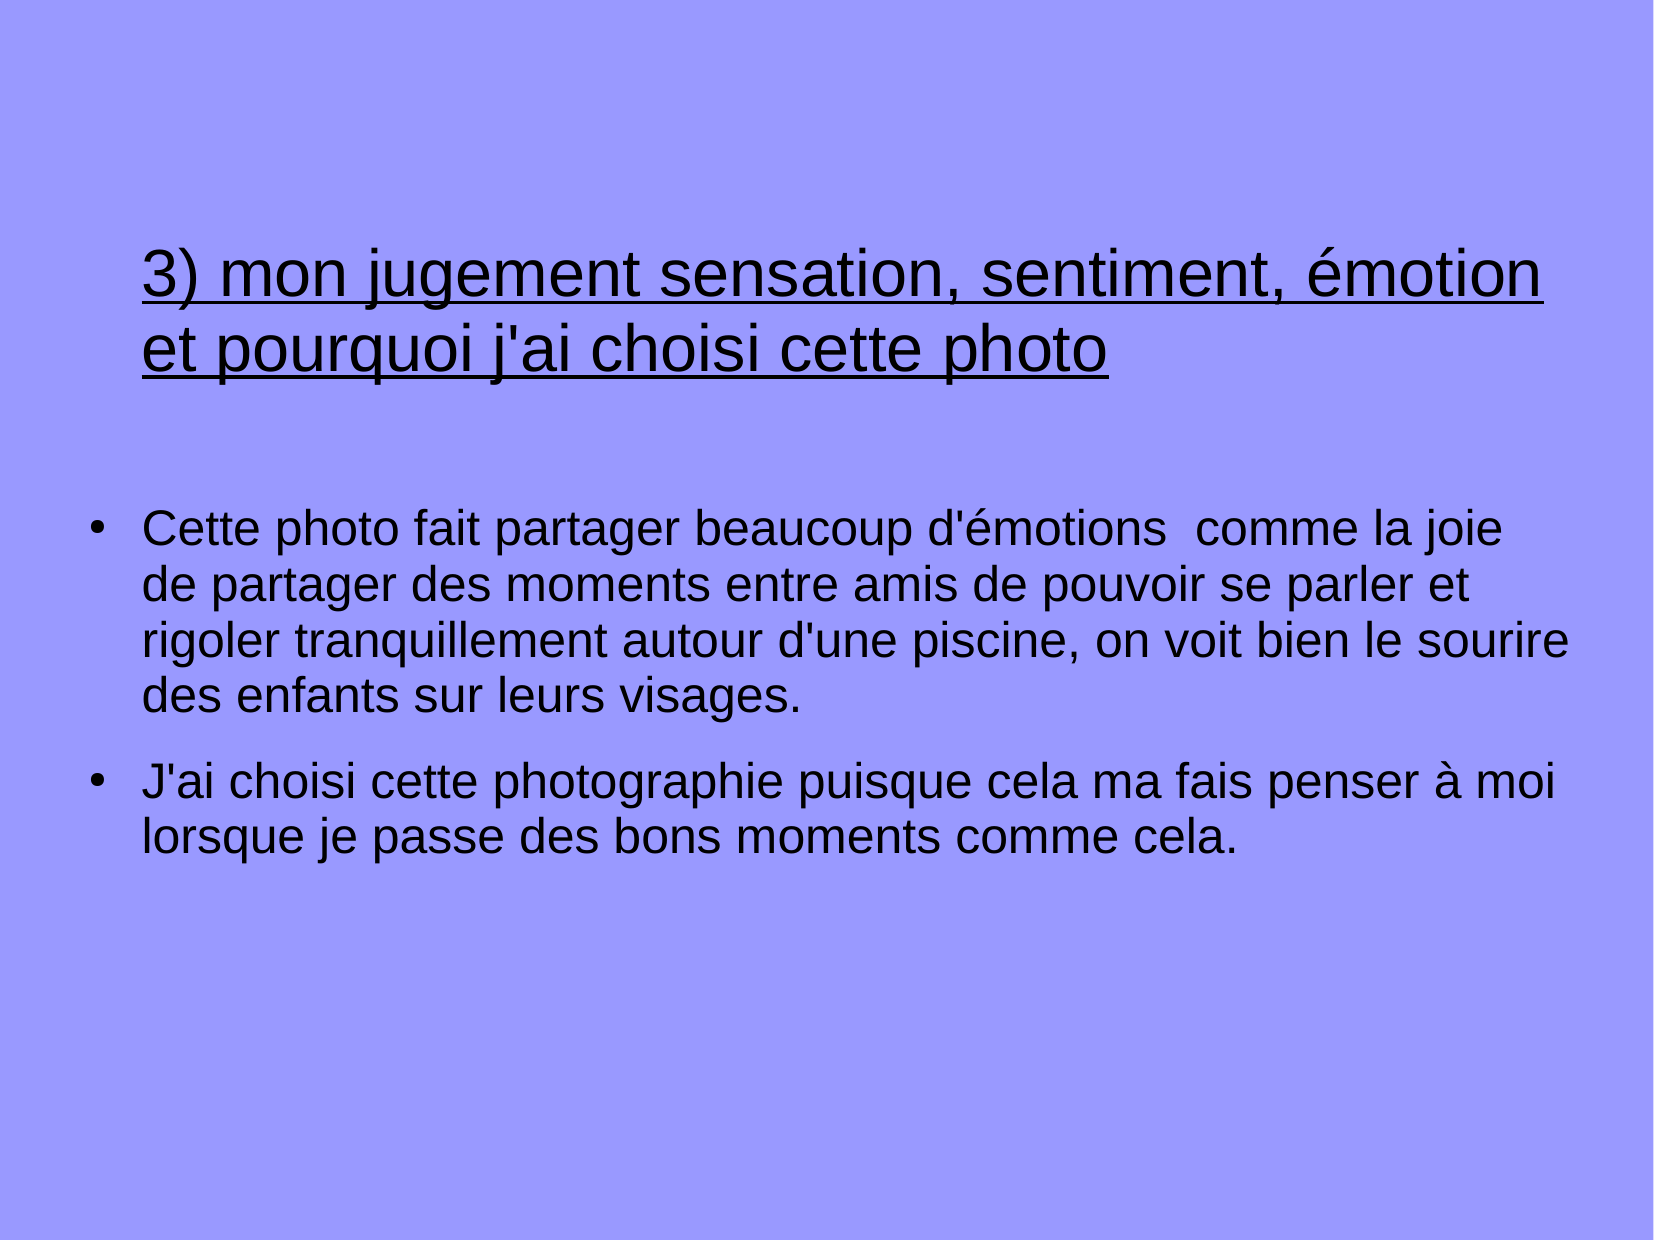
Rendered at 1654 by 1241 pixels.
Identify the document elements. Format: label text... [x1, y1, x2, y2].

list 3) mon jugement sensation, sentiment, émotion et pourquoi j'ai choisi cette photo Cette photo fait partager beaucoup d'émotions comme la joie de partager des moments entre amis de pouvoir se parler et rigoler tranquillement autour d'une piscine, on voit bien le sourire des enfants sur leurs visages. J'ai choisi cette photographie puisque cela ma fais penser à moi lorsque je passe des bons moments comme cela. [70, 236, 1571, 975]
